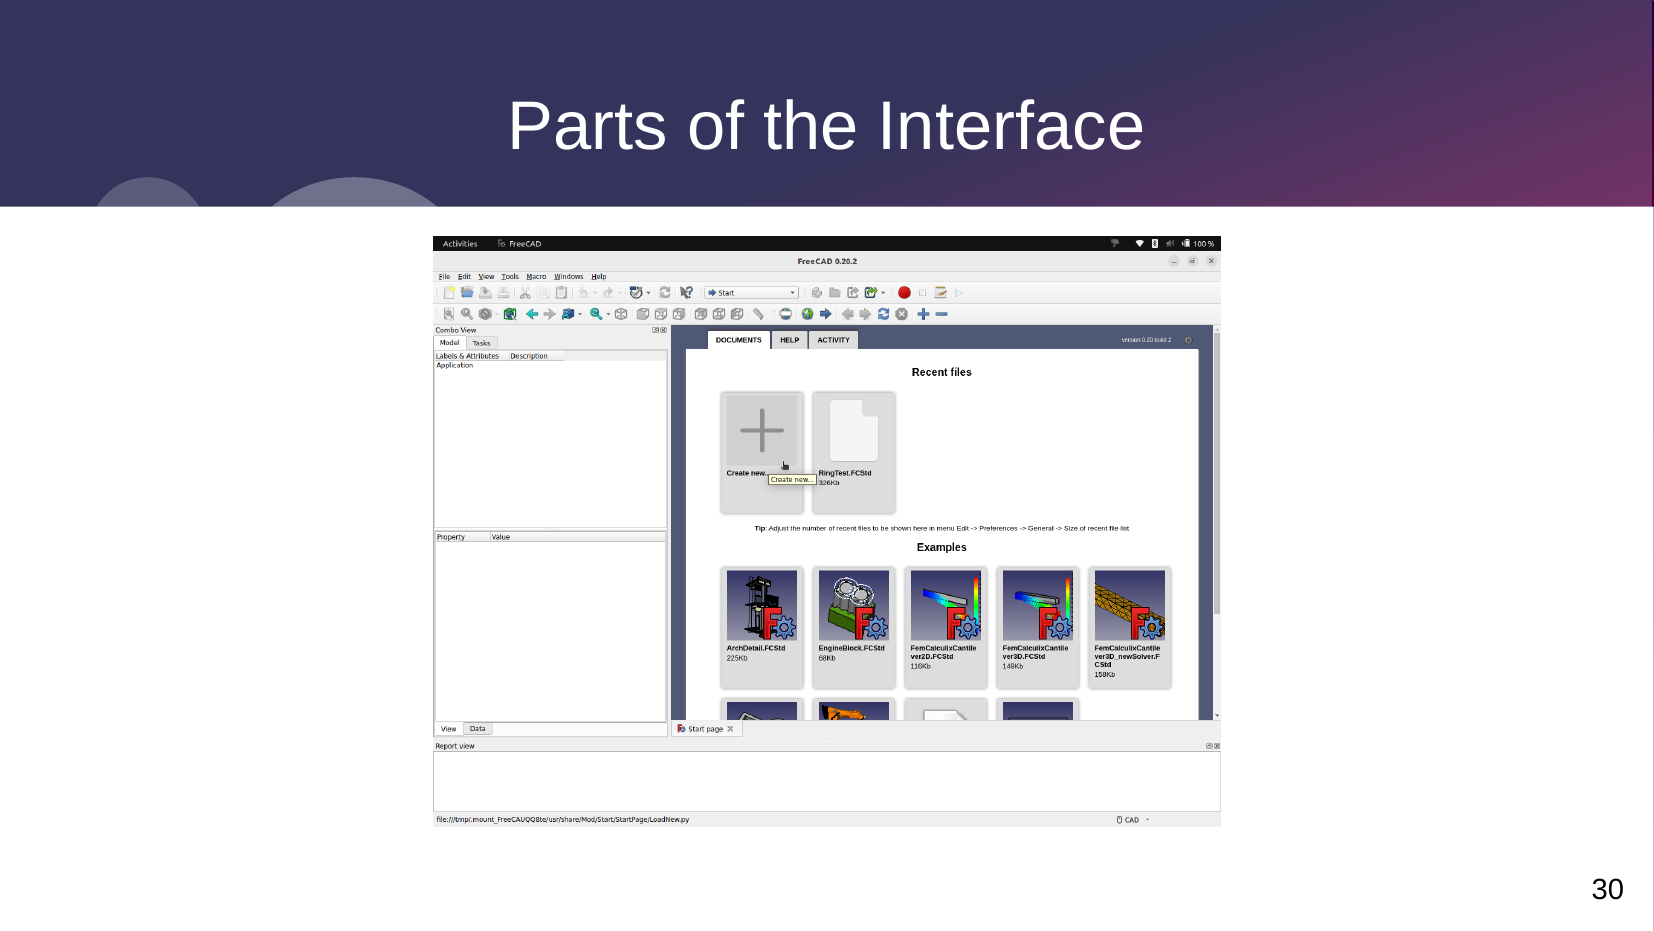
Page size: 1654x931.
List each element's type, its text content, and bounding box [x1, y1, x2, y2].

picture [433, 236, 1221, 827]
title Parts of the Interface [88, 44, 1565, 207]
